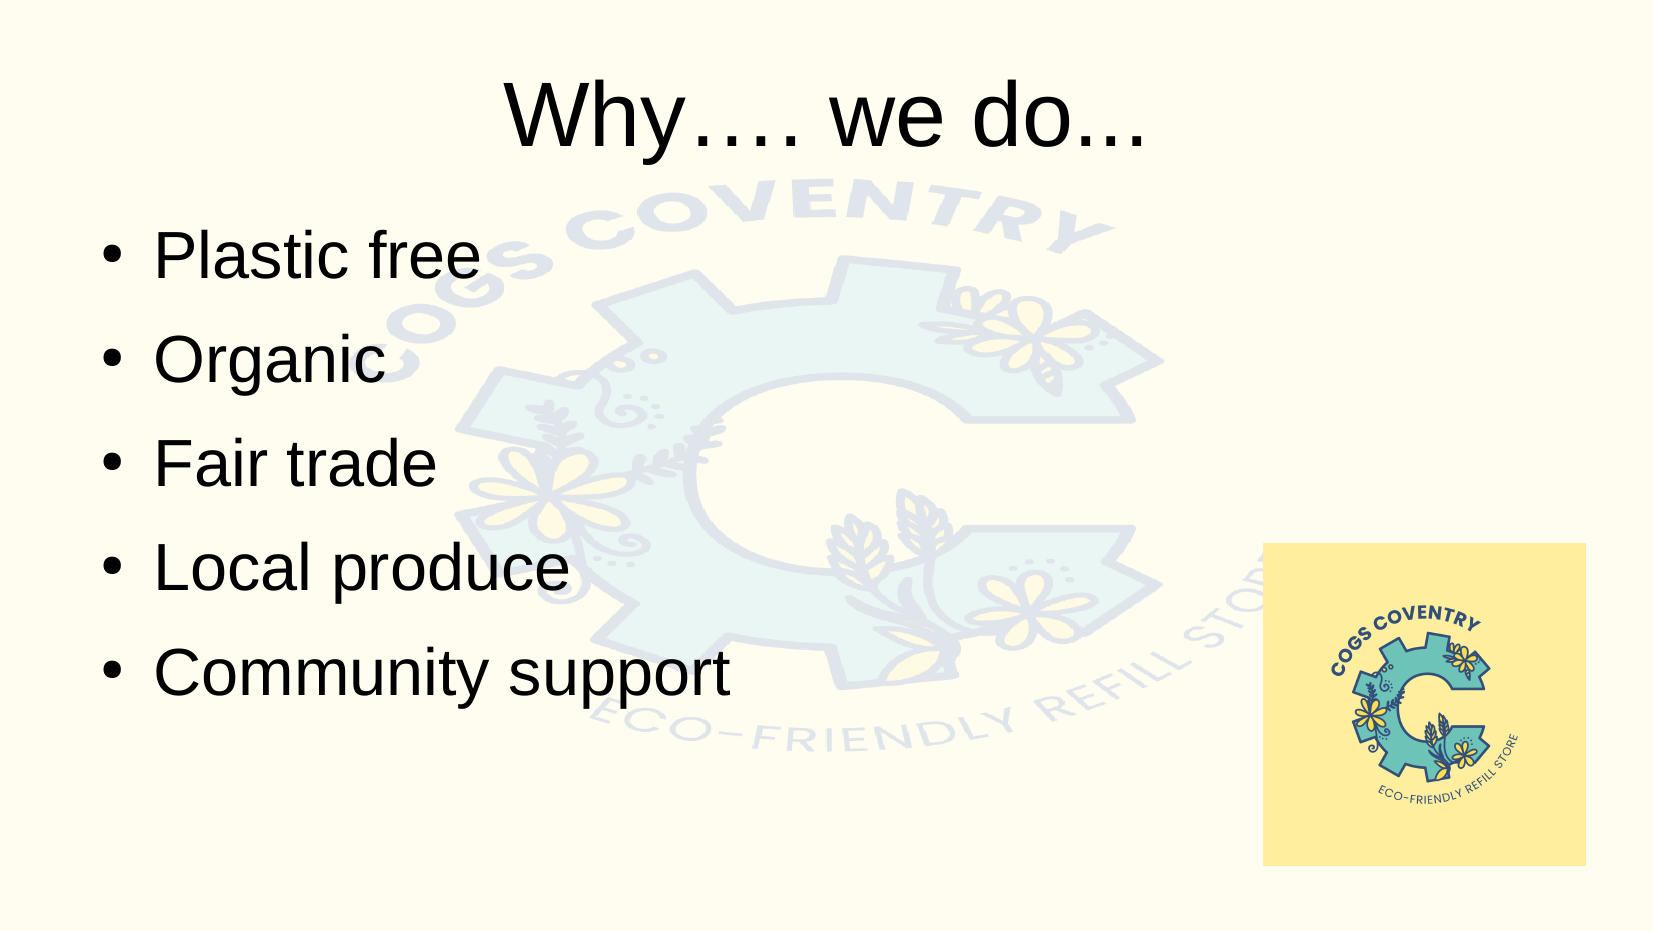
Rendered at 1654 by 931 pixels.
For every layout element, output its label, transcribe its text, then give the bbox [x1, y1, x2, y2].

list Plastic free Organic Fair trade Local produce Community support [82, 217, 1571, 758]
picture [1263, 543, 1586, 866]
title Why…. we do... [82, 37, 1571, 193]
